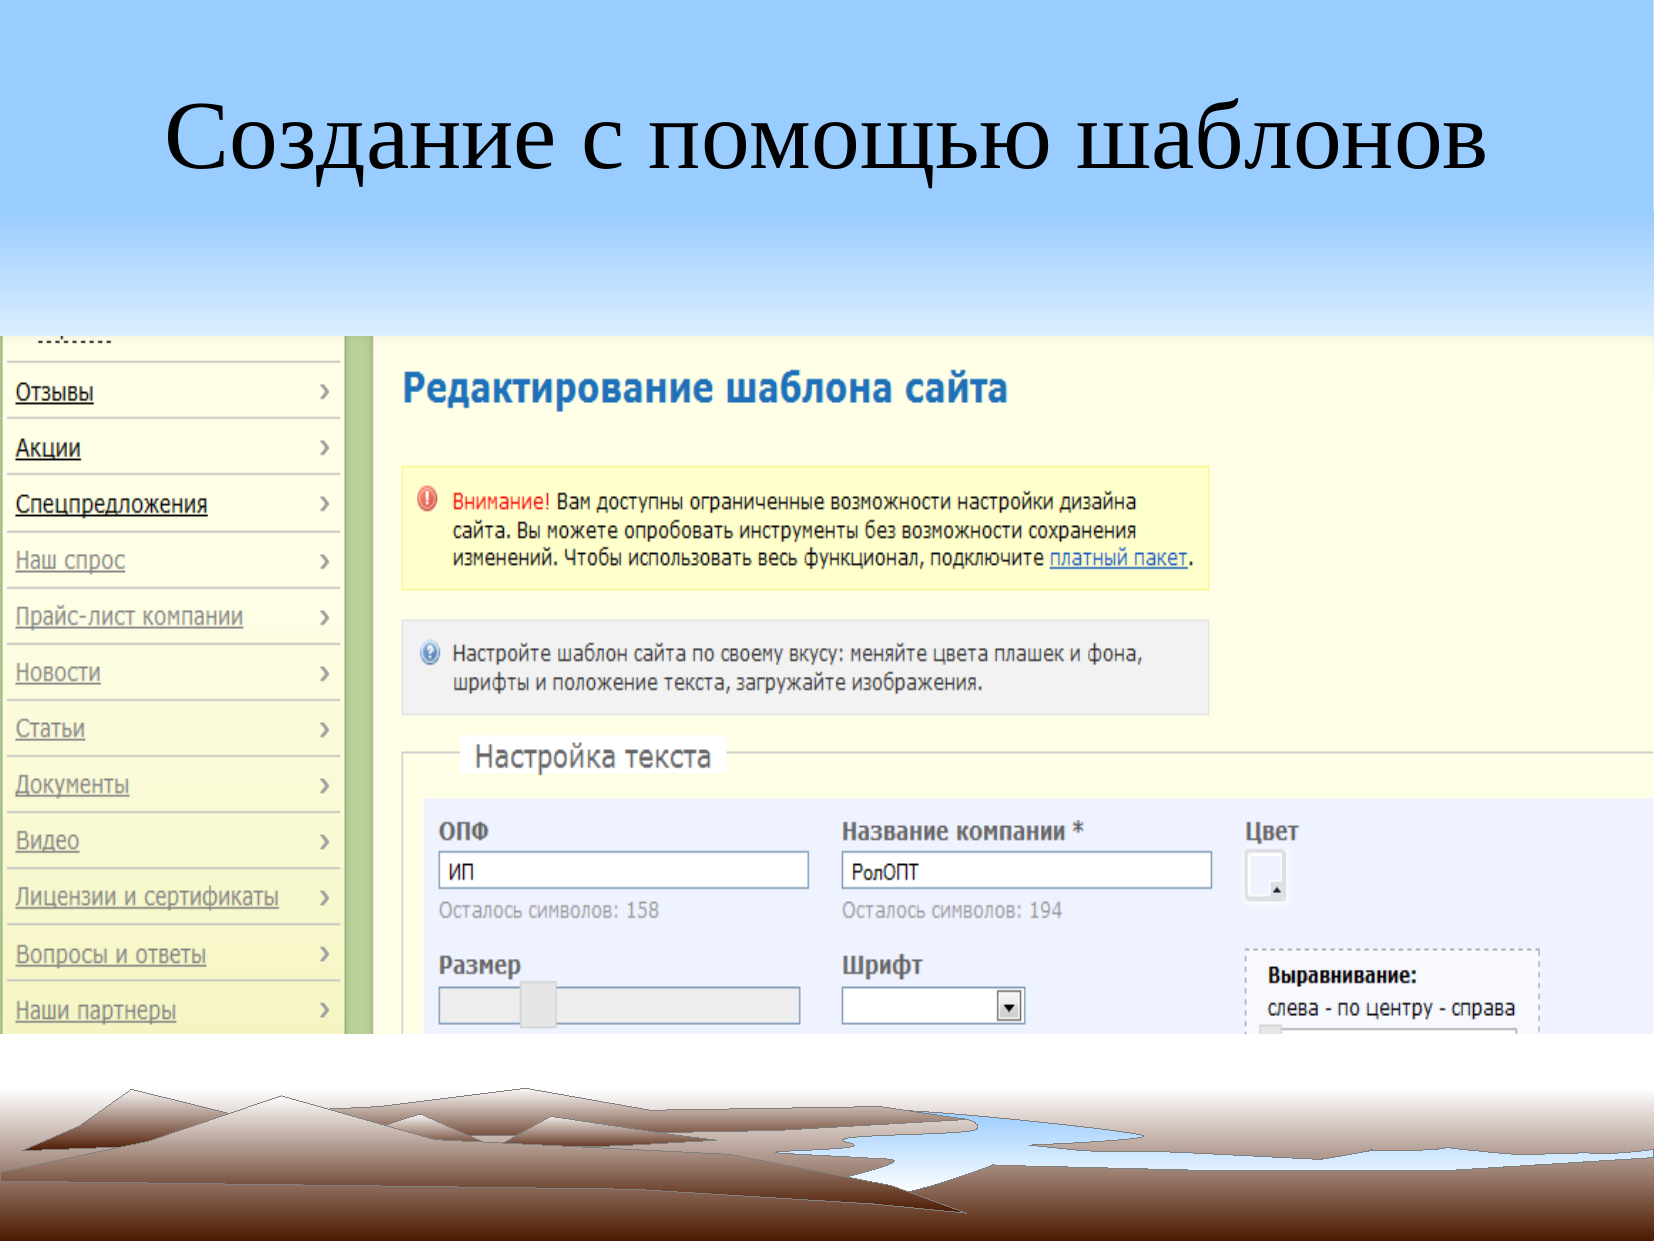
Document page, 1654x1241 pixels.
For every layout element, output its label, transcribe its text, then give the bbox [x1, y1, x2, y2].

title Создание с помощью шаблонов [121, 41, 1534, 229]
picture [0, 336, 1654, 1034]
